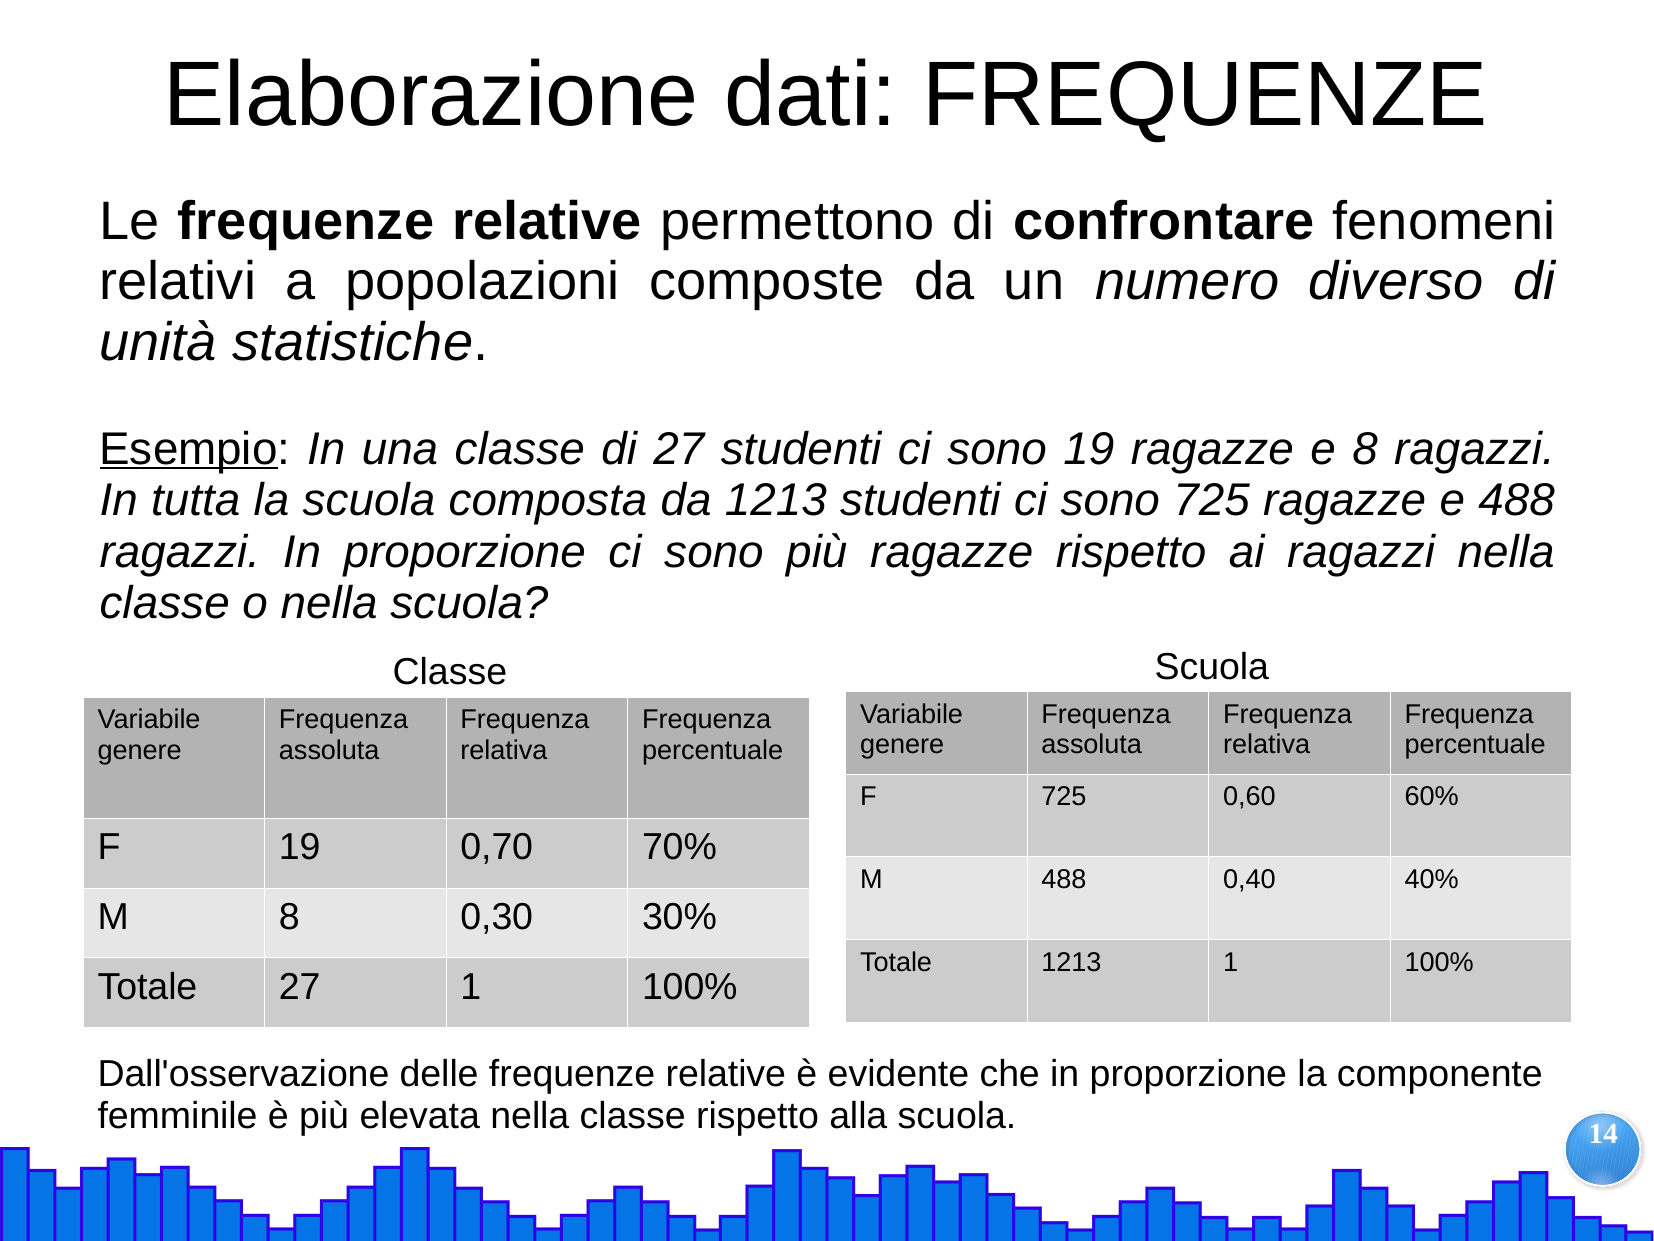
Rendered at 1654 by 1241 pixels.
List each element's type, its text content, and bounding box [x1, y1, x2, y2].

table_header Frequenza percentuale [628, 698, 809, 818]
text_box Scuola [1139, 637, 1284, 695]
table_header Frequenza assoluta [265, 698, 446, 818]
table_cell M [84, 889, 264, 957]
table_cell 30% [628, 889, 809, 957]
table_cell 1213 [1028, 940, 1208, 1022]
table_cell 70% [628, 819, 809, 888]
table_header Frequenza relativa [447, 698, 627, 818]
table_cell 40% [1391, 857, 1571, 939]
table_cell 488 [1028, 857, 1208, 939]
table_header Frequenza percentuale [1391, 692, 1571, 774]
table_cell Totale [84, 958, 264, 1027]
table_cell 0,70 [447, 819, 627, 888]
table_cell 8 [265, 889, 446, 957]
table_cell 100% [1391, 940, 1571, 1022]
text_box Classe [377, 643, 522, 701]
title Elaborazione dati: FREQUENZE [82, 0, 1571, 198]
table_header Variabile genere [84, 698, 264, 818]
table_cell 0,60 [1209, 775, 1390, 856]
table_header Variabile genere [846, 692, 1027, 774]
table_cell 0,40 [1209, 857, 1390, 939]
table_cell 1 [1209, 940, 1390, 1022]
table_cell 27 [265, 958, 446, 1027]
table_header Frequenza assoluta [1028, 692, 1208, 774]
table_cell 725 [1028, 775, 1208, 856]
table_cell 60% [1391, 775, 1571, 856]
text_box Dall'osservazione delle frequenze relative è evidente che in proporzione la componente femminile è più elevata nella classe rispetto alla scuola. [82, 1045, 1583, 1145]
table_cell F [84, 819, 264, 888]
table_cell 1 [447, 958, 627, 1027]
table_cell 19 [265, 819, 446, 888]
table_cell M [846, 857, 1027, 939]
picture [0, 1147, 1654, 1241]
table_cell 100% [628, 958, 809, 1027]
table_header Frequenza relativa [1209, 692, 1390, 774]
table_cell 0,30 [447, 889, 627, 957]
table_cell Totale [846, 940, 1027, 1022]
table_cell F [846, 775, 1027, 856]
text_box Le frequenze relative permettono di confrontare fenomeni relativi a popolazioni composte da un numero diverso di unità statistiche. Esempio: In una classe di 27 studenti ci sono 19 ragazze e 8 ragazzi. In tutta la scuola composta da 1213 studenti ci sono 725 ragazze e 488 ragazzi. In proporzione ci sono più ragazze rispetto ai ragazzi nella classe o nella scuola? [84, 182, 1571, 637]
